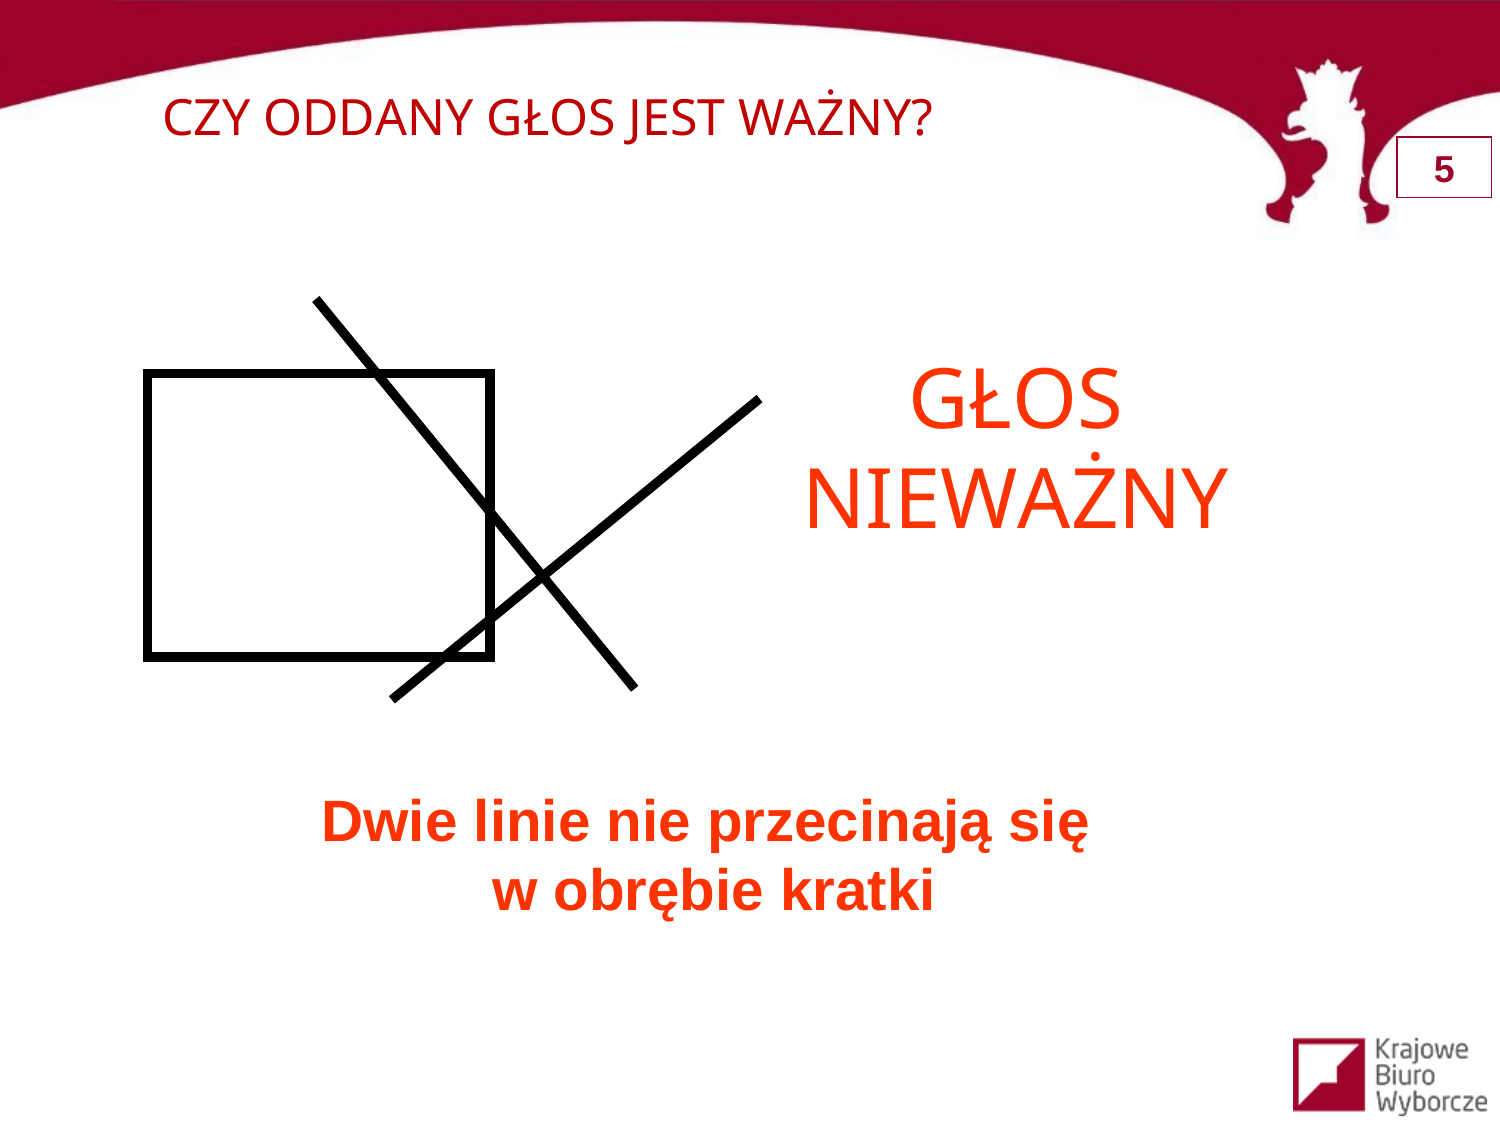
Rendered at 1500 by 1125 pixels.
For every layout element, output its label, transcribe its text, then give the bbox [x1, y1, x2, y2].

picture [1293, 1035, 1489, 1118]
text_box CZY ODDANY GŁOS JEST WAŻNY? [147, 78, 1164, 154]
text_box Dwie linie nie przecinają się w obrębie kratki [23, 774, 1406, 931]
text_box GŁOS NIEWAŻNY [714, 337, 1317, 554]
picture [0, 0, 1500, 262]
